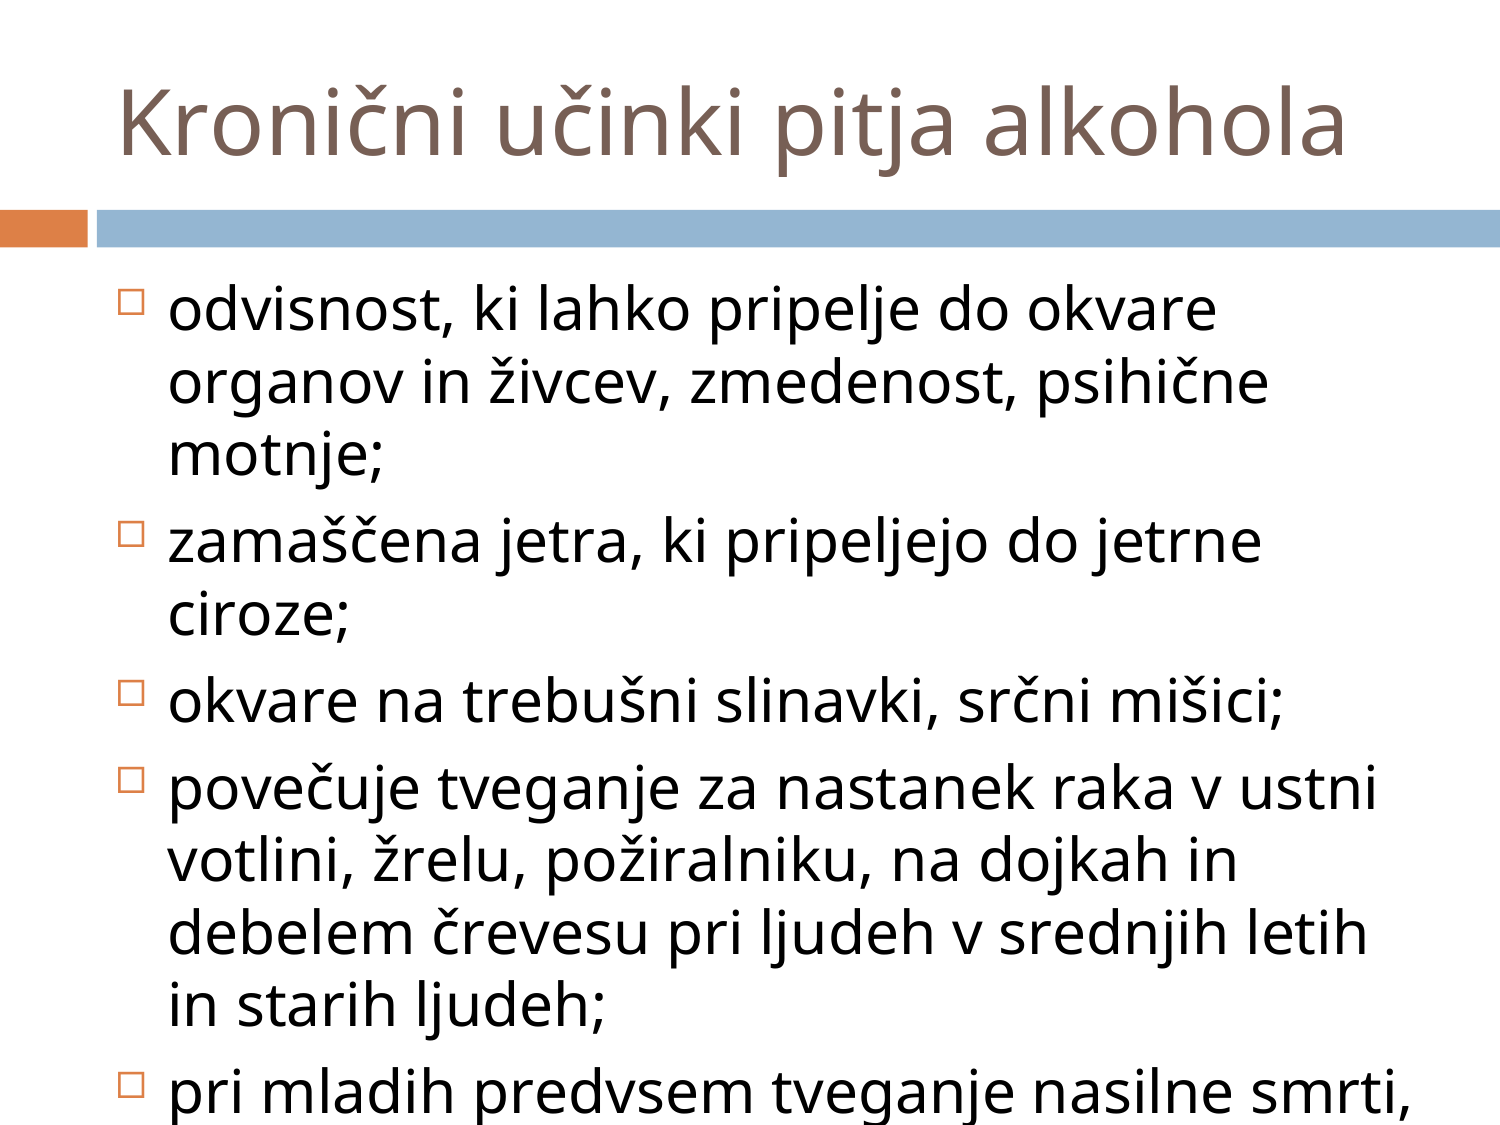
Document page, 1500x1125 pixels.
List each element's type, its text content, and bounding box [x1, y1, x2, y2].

list odvisnost, ki lahko pripelje do okvare organov in živcev, zmedenost, psihične motnje; zamaščena jetra, ki pripeljejo do jetrne ciroze; okvare na trebušni slinavki, srčni mišici; povečuje tveganje za nastanek raka v ustni votlini, žrelu, požiralniku, na dojkah in debelem črevesu pri ljudeh v srednjih letih in starih ljudeh; pri mladih predvsem tveganje nasilne smrti, zlasti zaradi prometnih nesreč. [100, 262, 1438, 1125]
title Kronični učinki pitja alkohola [100, 37, 1438, 201]
